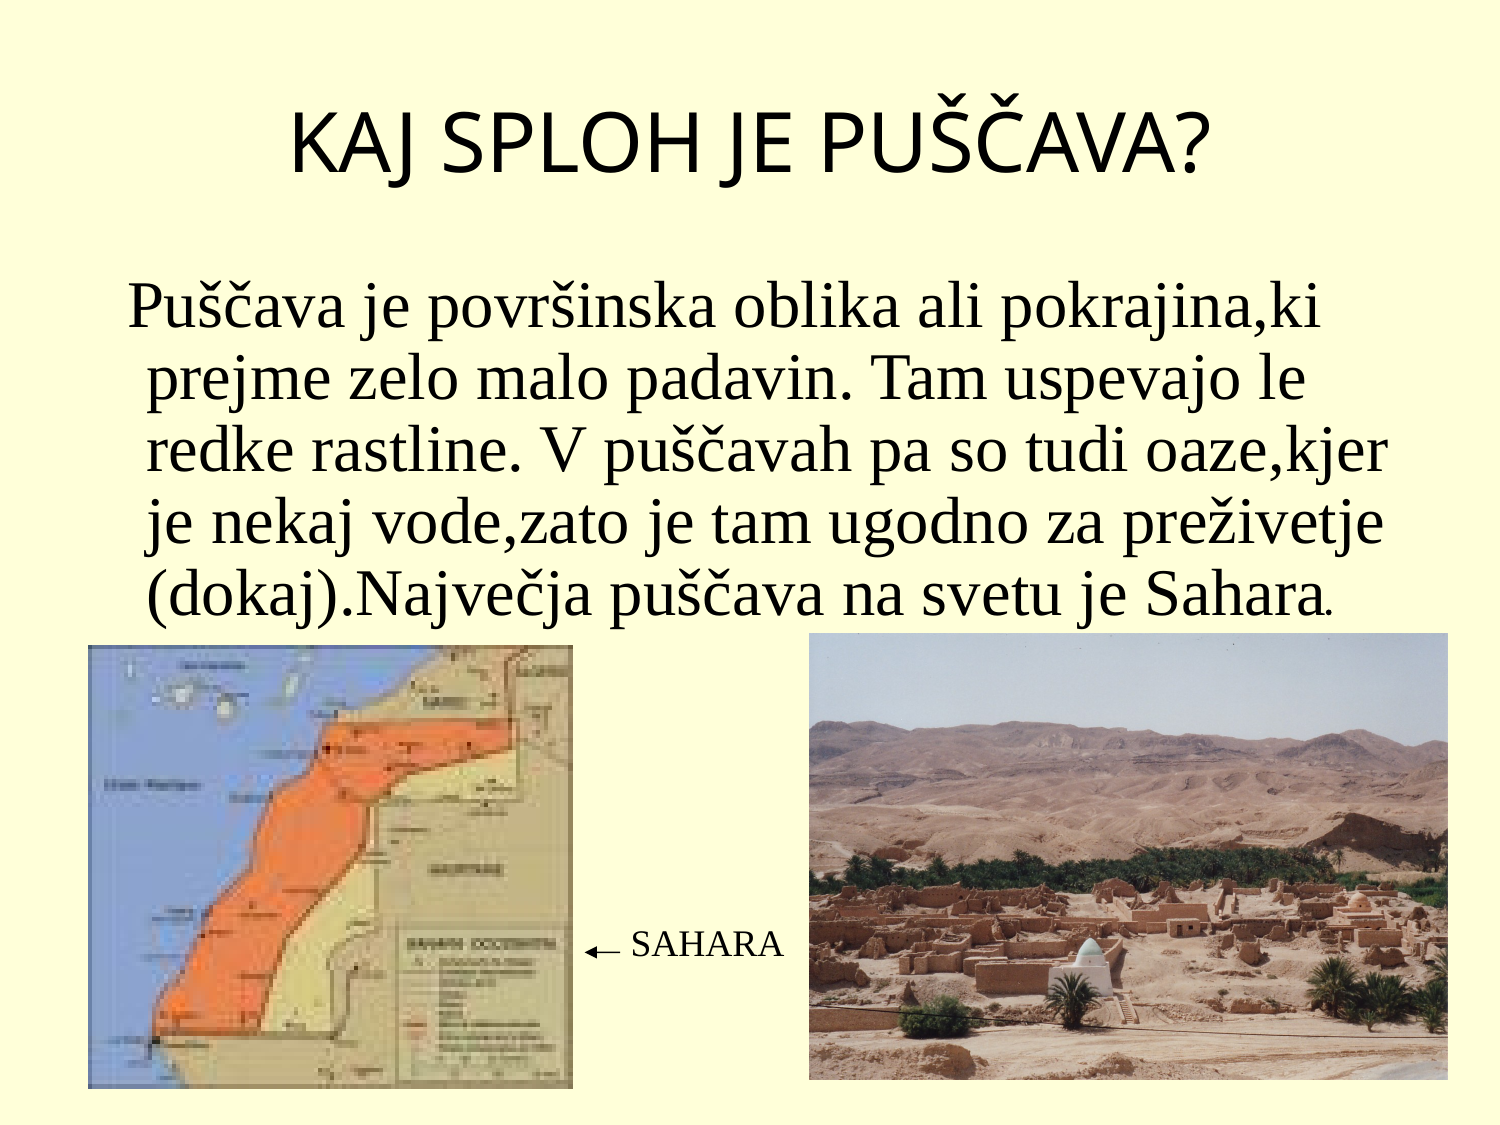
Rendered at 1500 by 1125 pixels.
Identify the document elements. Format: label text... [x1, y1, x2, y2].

picture [1321, 605, 1336, 620]
title KAJ SPLOH JE PUŠČAVA? [75, 45, 1425, 233]
list Puščava je površinska oblika ali pokrajina,ki prejme zelo malo padavin. Tam uspevajo le redke rastline. V puščavah pa so tudi oaze,kjer je nekaj vode,zato je tam ugodno za preživetje (dokaj).Največja puščava na svetu je Sahara SAHARA [75, 262, 1425, 1005]
picture [809, 633, 1448, 1080]
picture [88, 645, 573, 1089]
